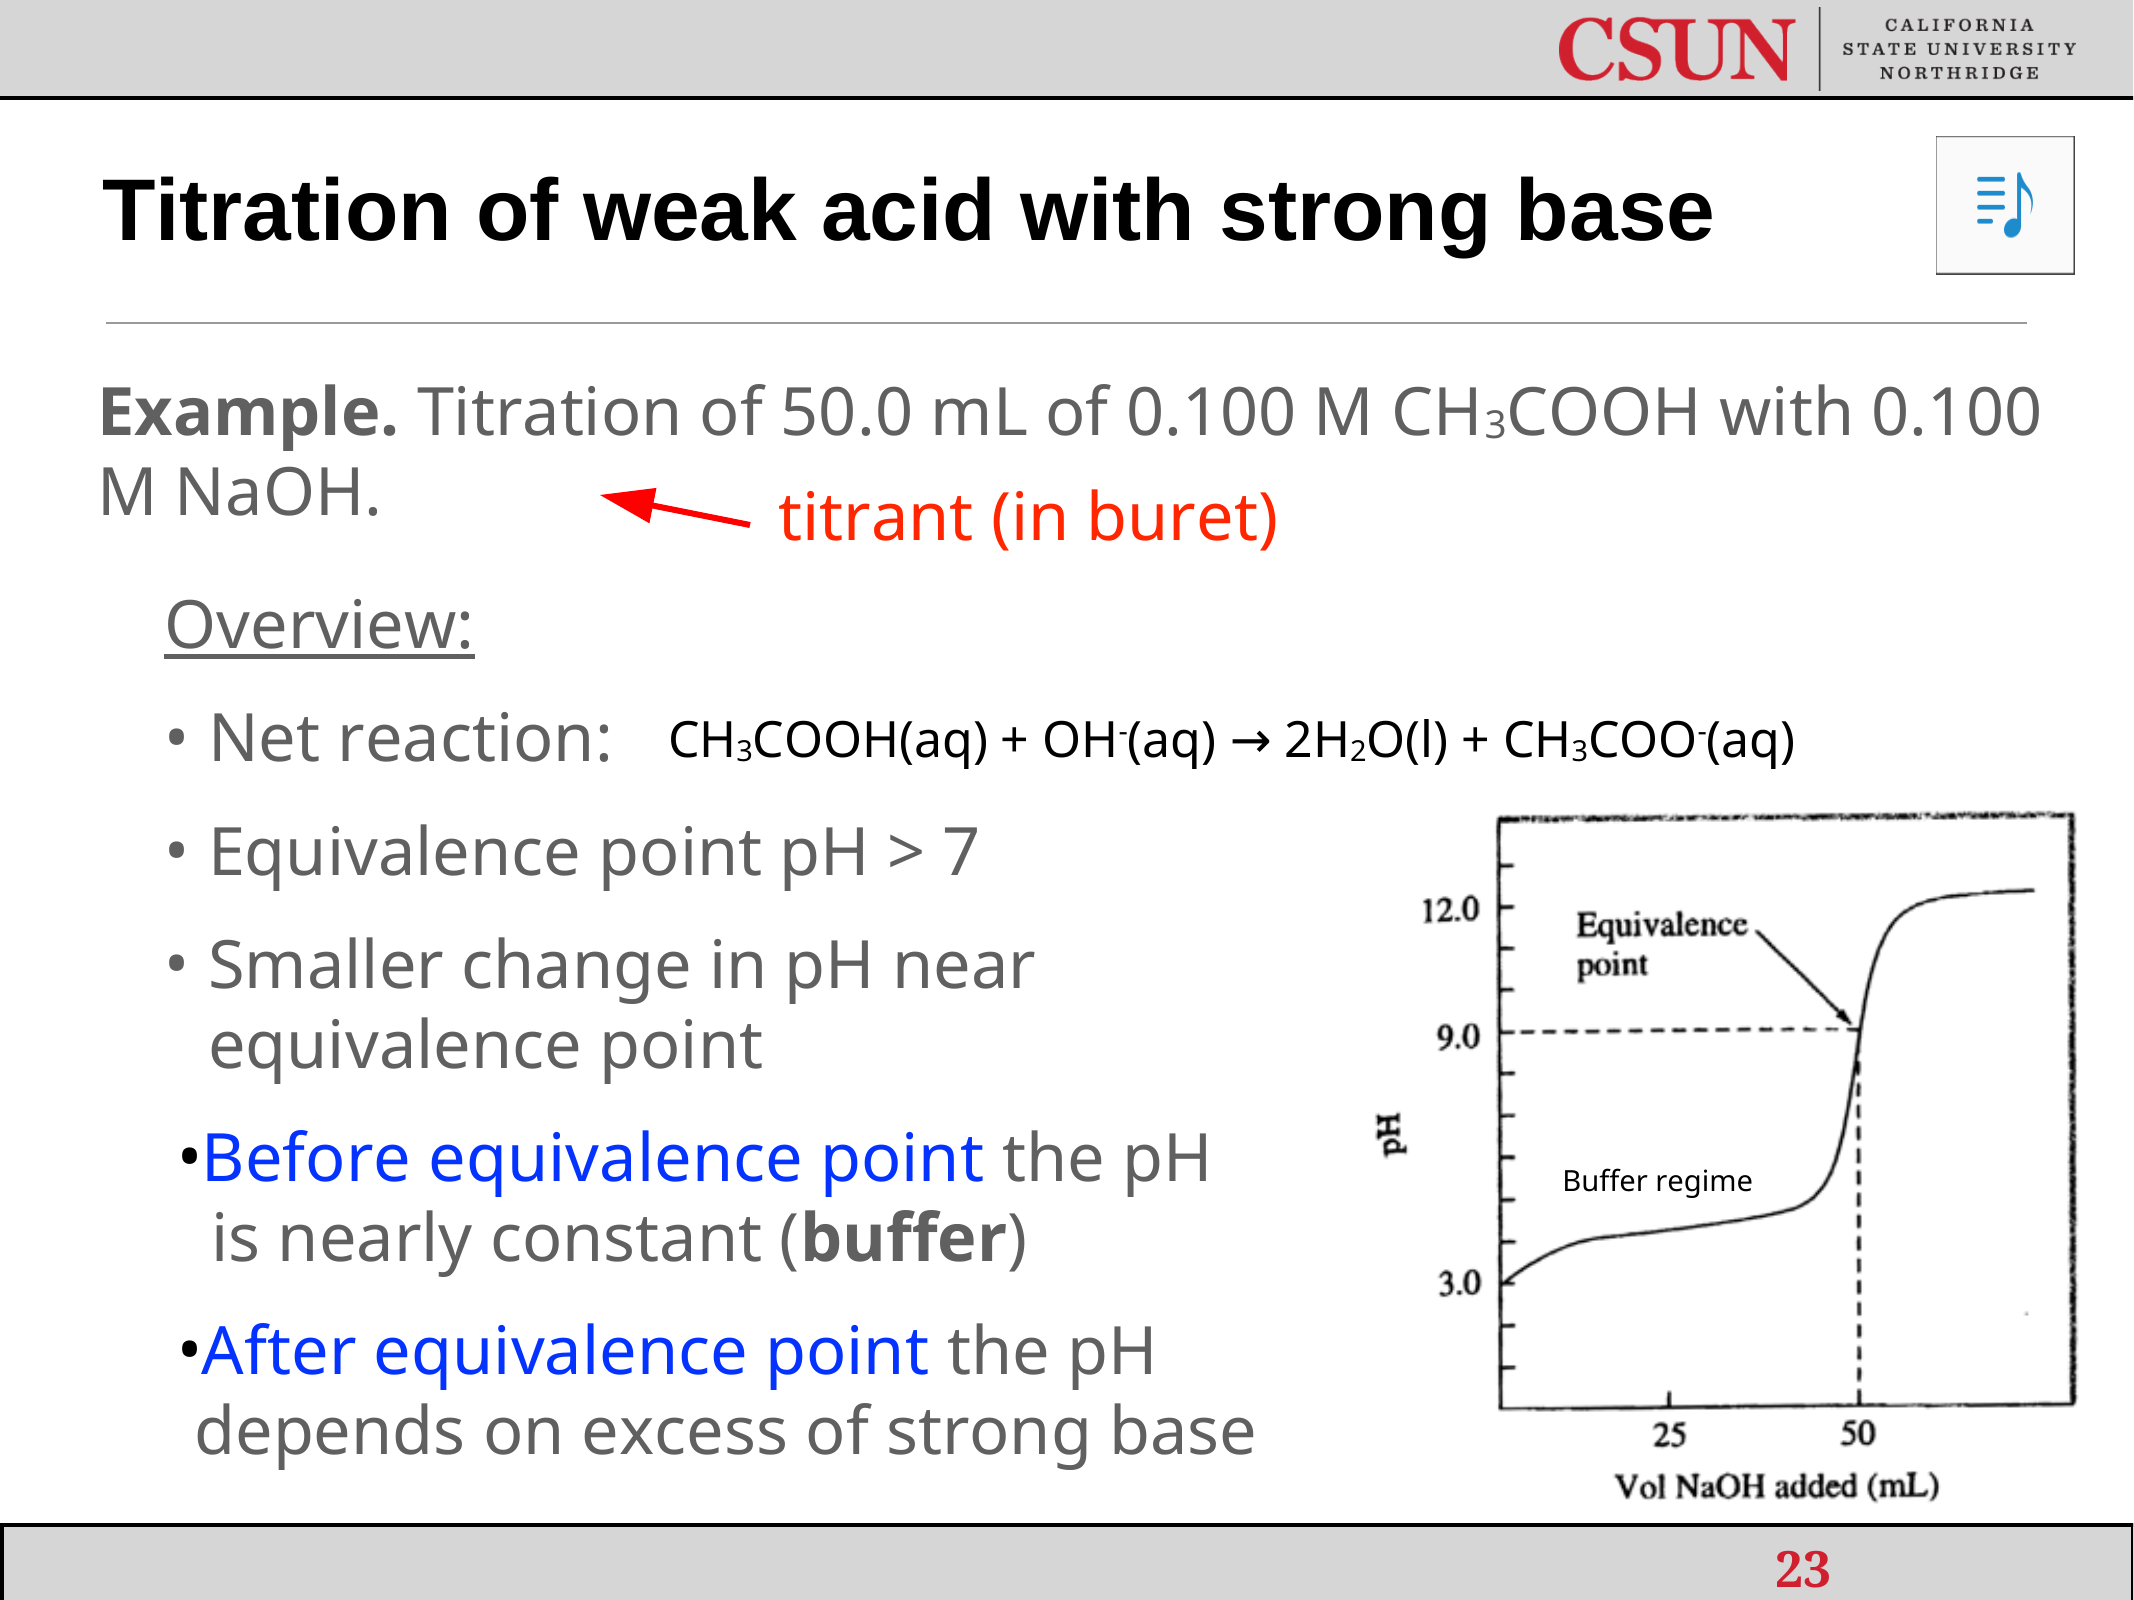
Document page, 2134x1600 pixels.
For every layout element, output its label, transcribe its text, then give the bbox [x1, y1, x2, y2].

title Titration of weak acid with strong base [93, 175, 2040, 359]
picture [1559, 7, 2076, 91]
list Example. Titration of 50.0 mL of 0.100 M CH3COOH with 0.100 M NaOH. [45, 359, 2085, 595]
text_box [1935, 135, 2076, 276]
text_box Buffer regime [1547, 1155, 1779, 1205]
text_box titrant (in buret) [770, 464, 1288, 562]
picture [1353, 797, 2087, 1514]
text_box CH3COOH(aq) + OH-(aq) → 2H2O(l) + CH3COO-(aq) [653, 700, 1941, 775]
text_box Overview: Net reaction: Equivalence point pH > 7 Smaller change in pH near equivalence point Before equivalence point the pH is nearly constant (buffer) After equivalence point the pH depends on excess of strong base [112, 573, 1351, 1574]
